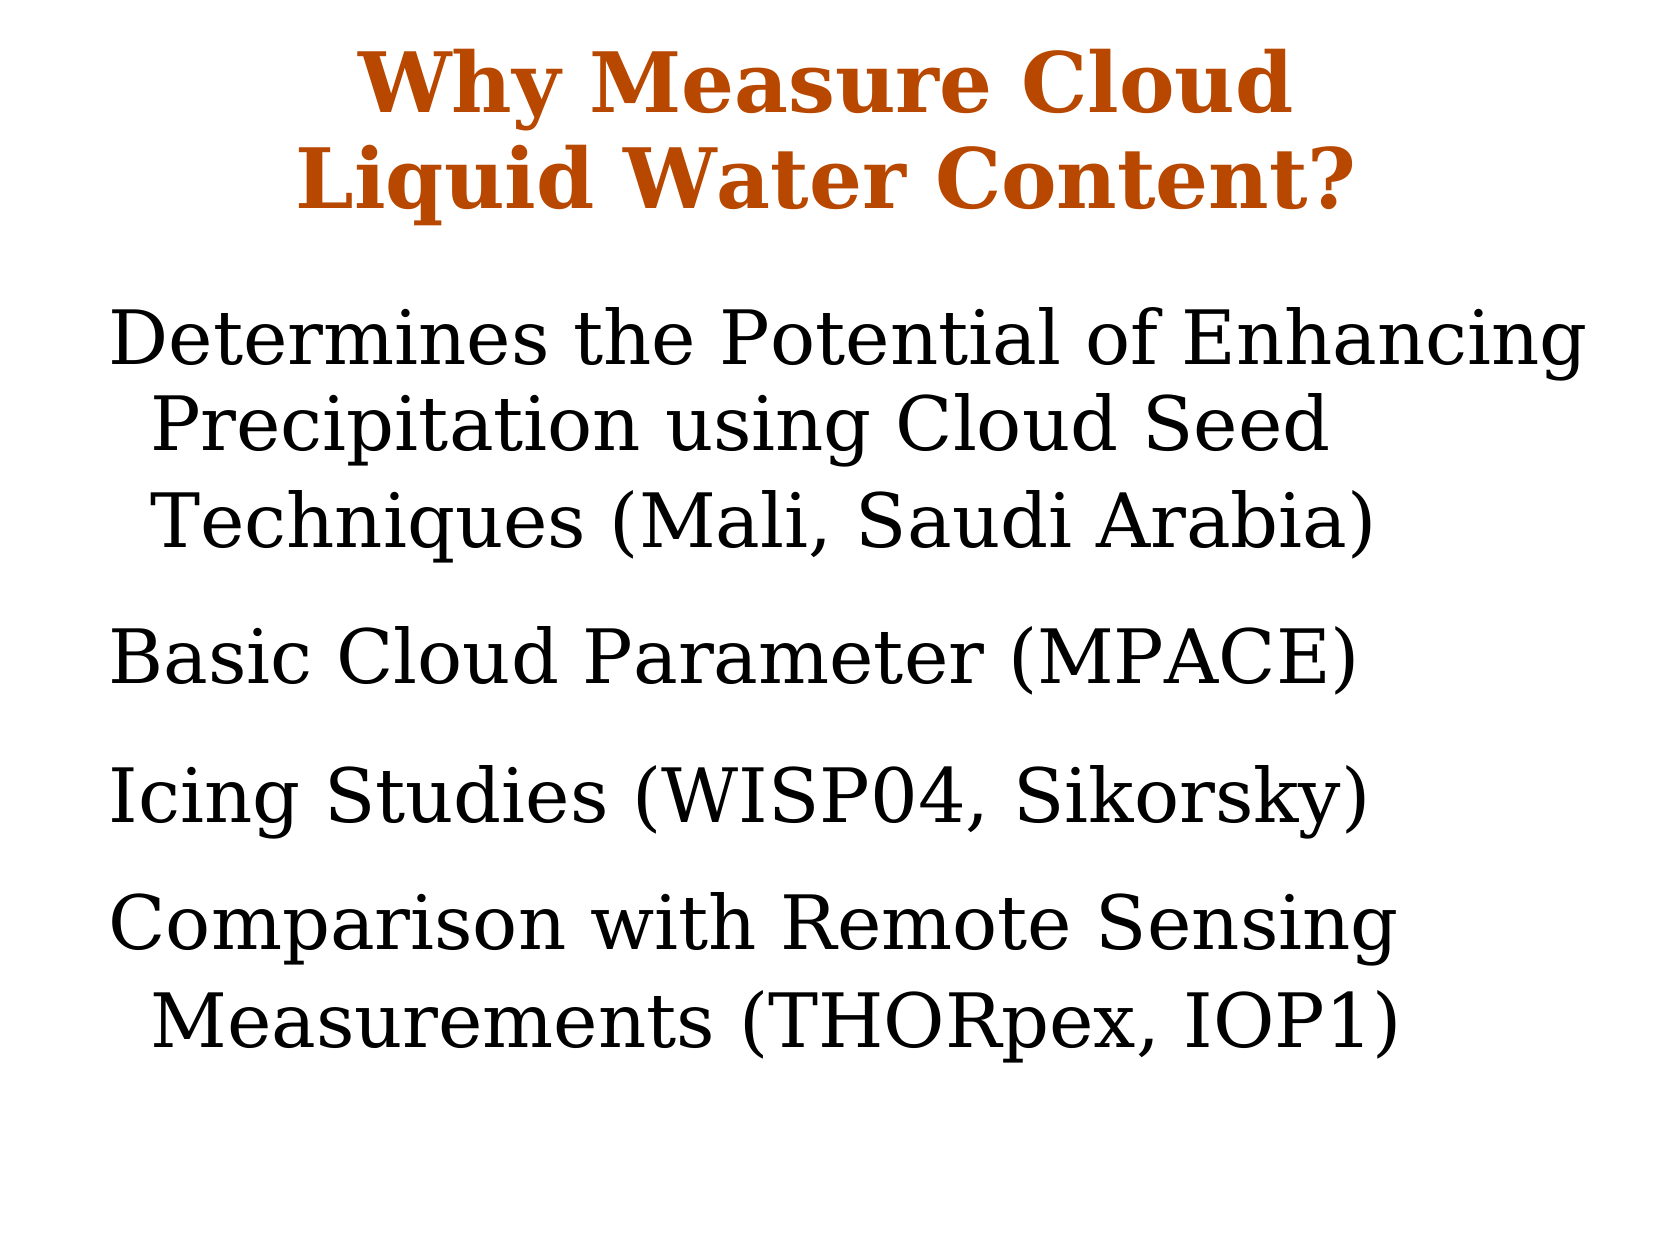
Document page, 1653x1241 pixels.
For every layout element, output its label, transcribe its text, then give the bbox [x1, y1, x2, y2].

text_box Determines the Potential of Enhancing Precipitation using Cloud Seed Techniques (Mali, Saudi Arabia)‏ Basic Cloud Parameter (MPACE)‏ Icing Studies (WISP04, Sikorsky)‏ Comparison with Remote Sensing Measurements (THORpex, IOP1)‏ [37, 296, 1613, 1071]
text_box Why Measure Cloud Liquid Water Content? [0, 35, 1653, 228]
